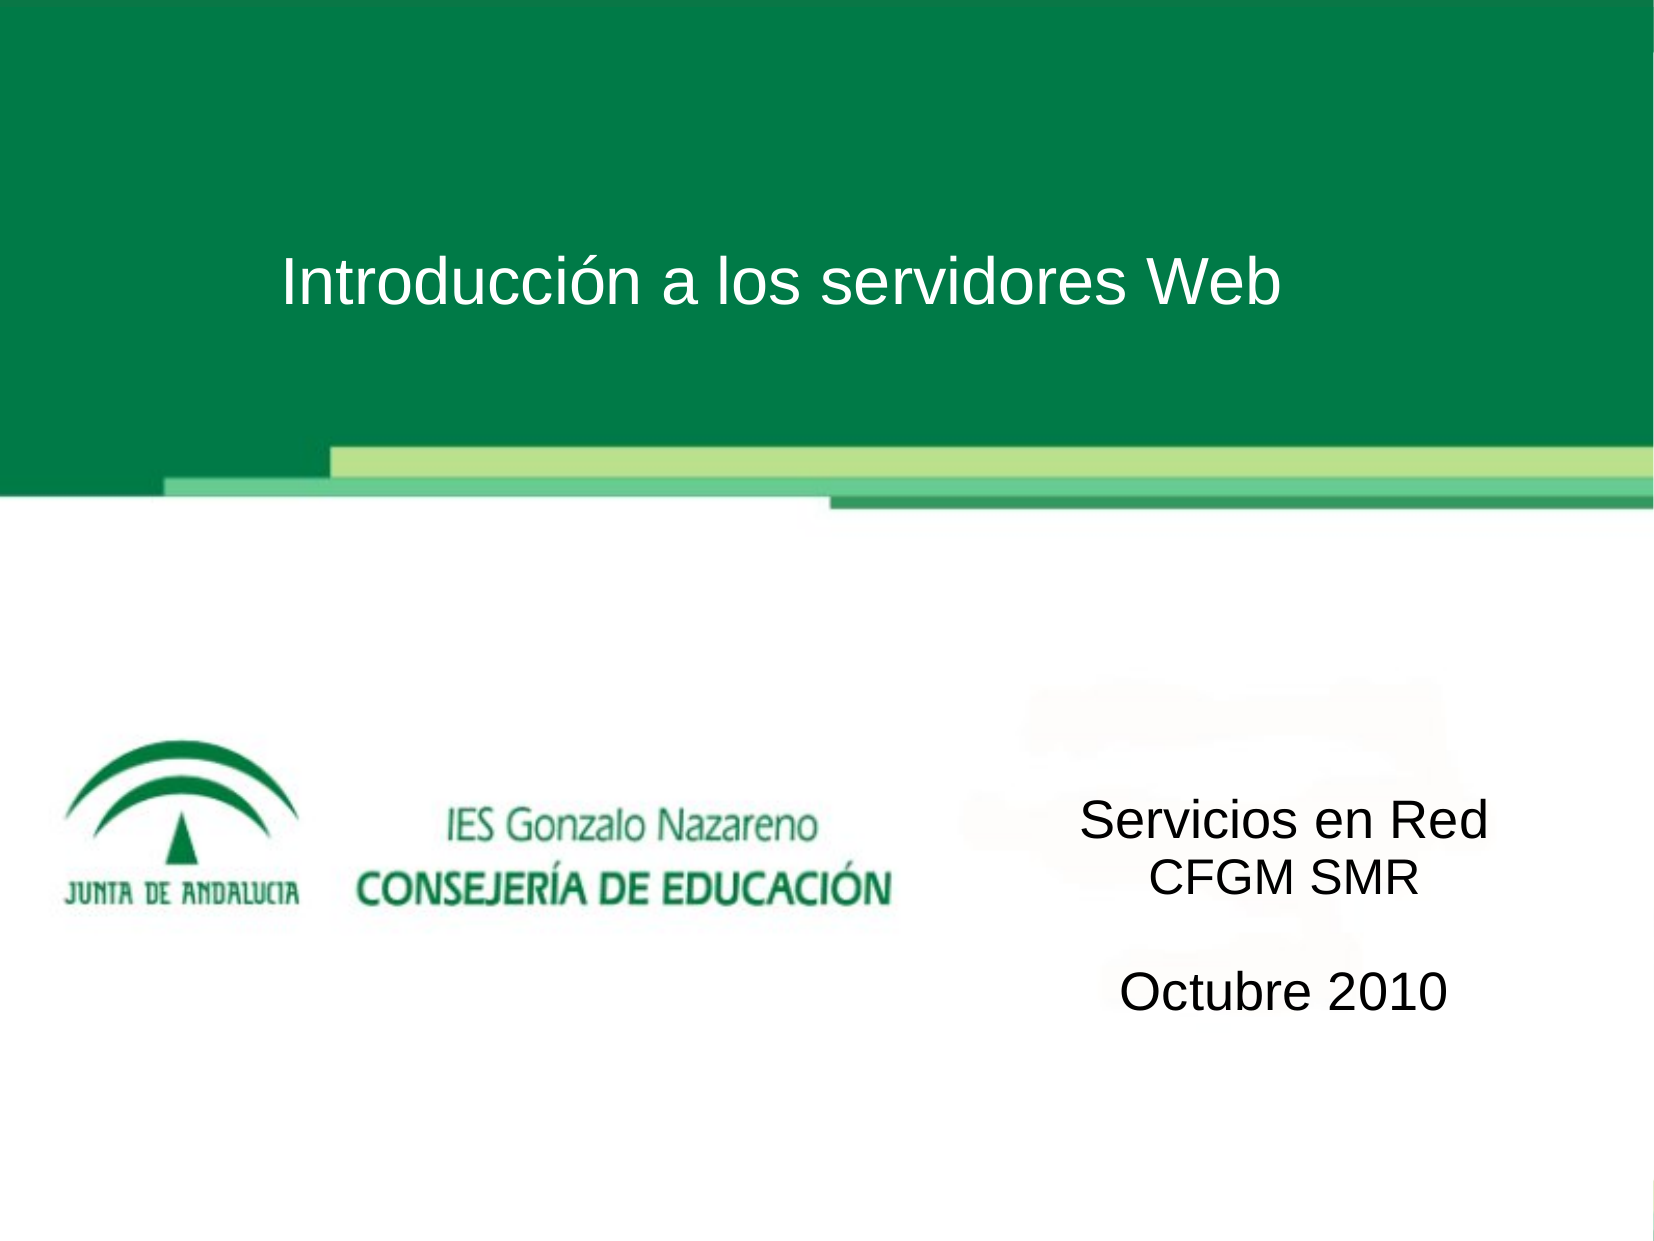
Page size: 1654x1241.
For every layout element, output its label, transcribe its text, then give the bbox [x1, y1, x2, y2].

text_box Introducción a los servidores Web [265, 236, 1565, 355]
text_box Servicios en Red CFGM SMR Octubre 2010 [944, 679, 1625, 1093]
picture [0, 0, 1654, 1241]
